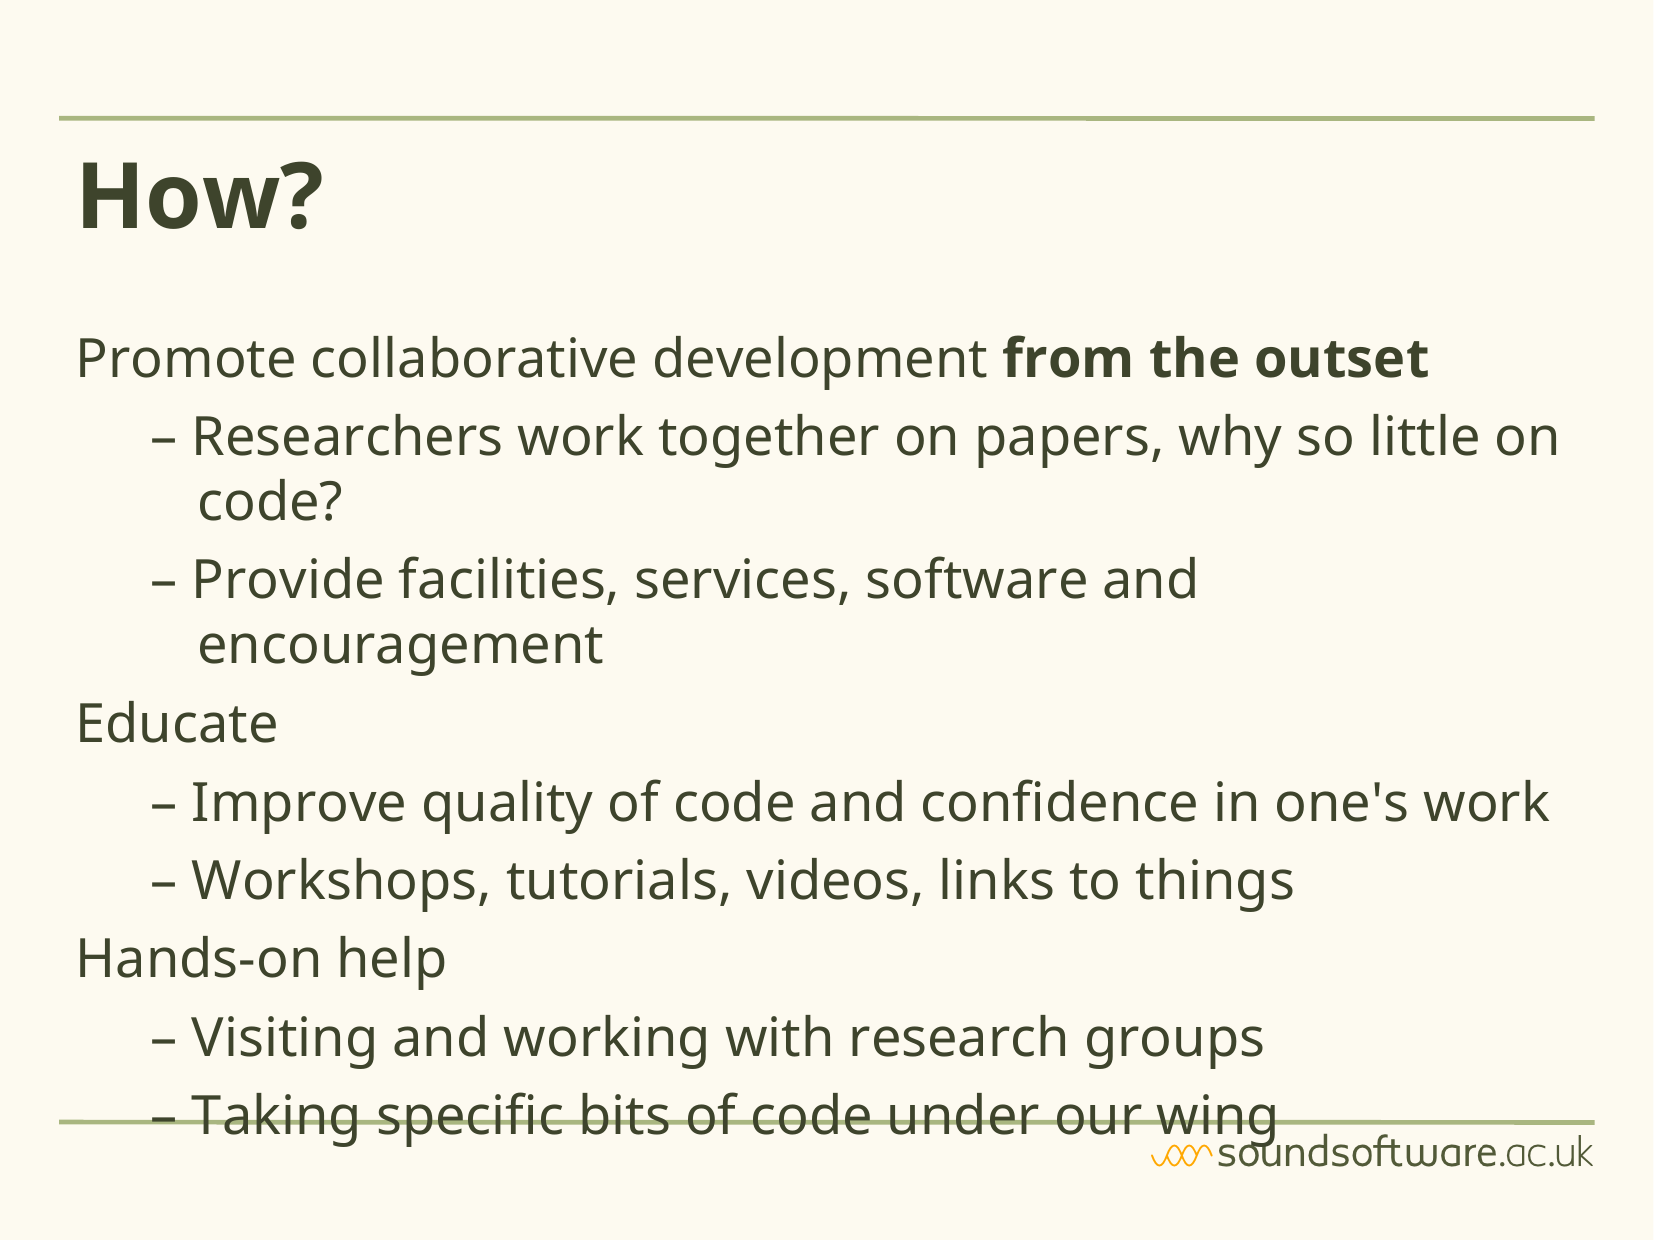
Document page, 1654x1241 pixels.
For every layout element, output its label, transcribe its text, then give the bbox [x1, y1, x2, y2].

picture [1151, 1133, 1593, 1167]
list Promote collaborative development from the outset – Researchers work together on papers, why so little on code? – Provide facilities, services, software and encouragement Educate – Improve quality of code and confidence in one's work – Workshops, tutorials, videos, links to things Hands-on help – Visiting and working with research groups – Taking specific bits of code under our wing [59, 236, 1594, 1055]
title How? [59, 118, 1594, 236]
